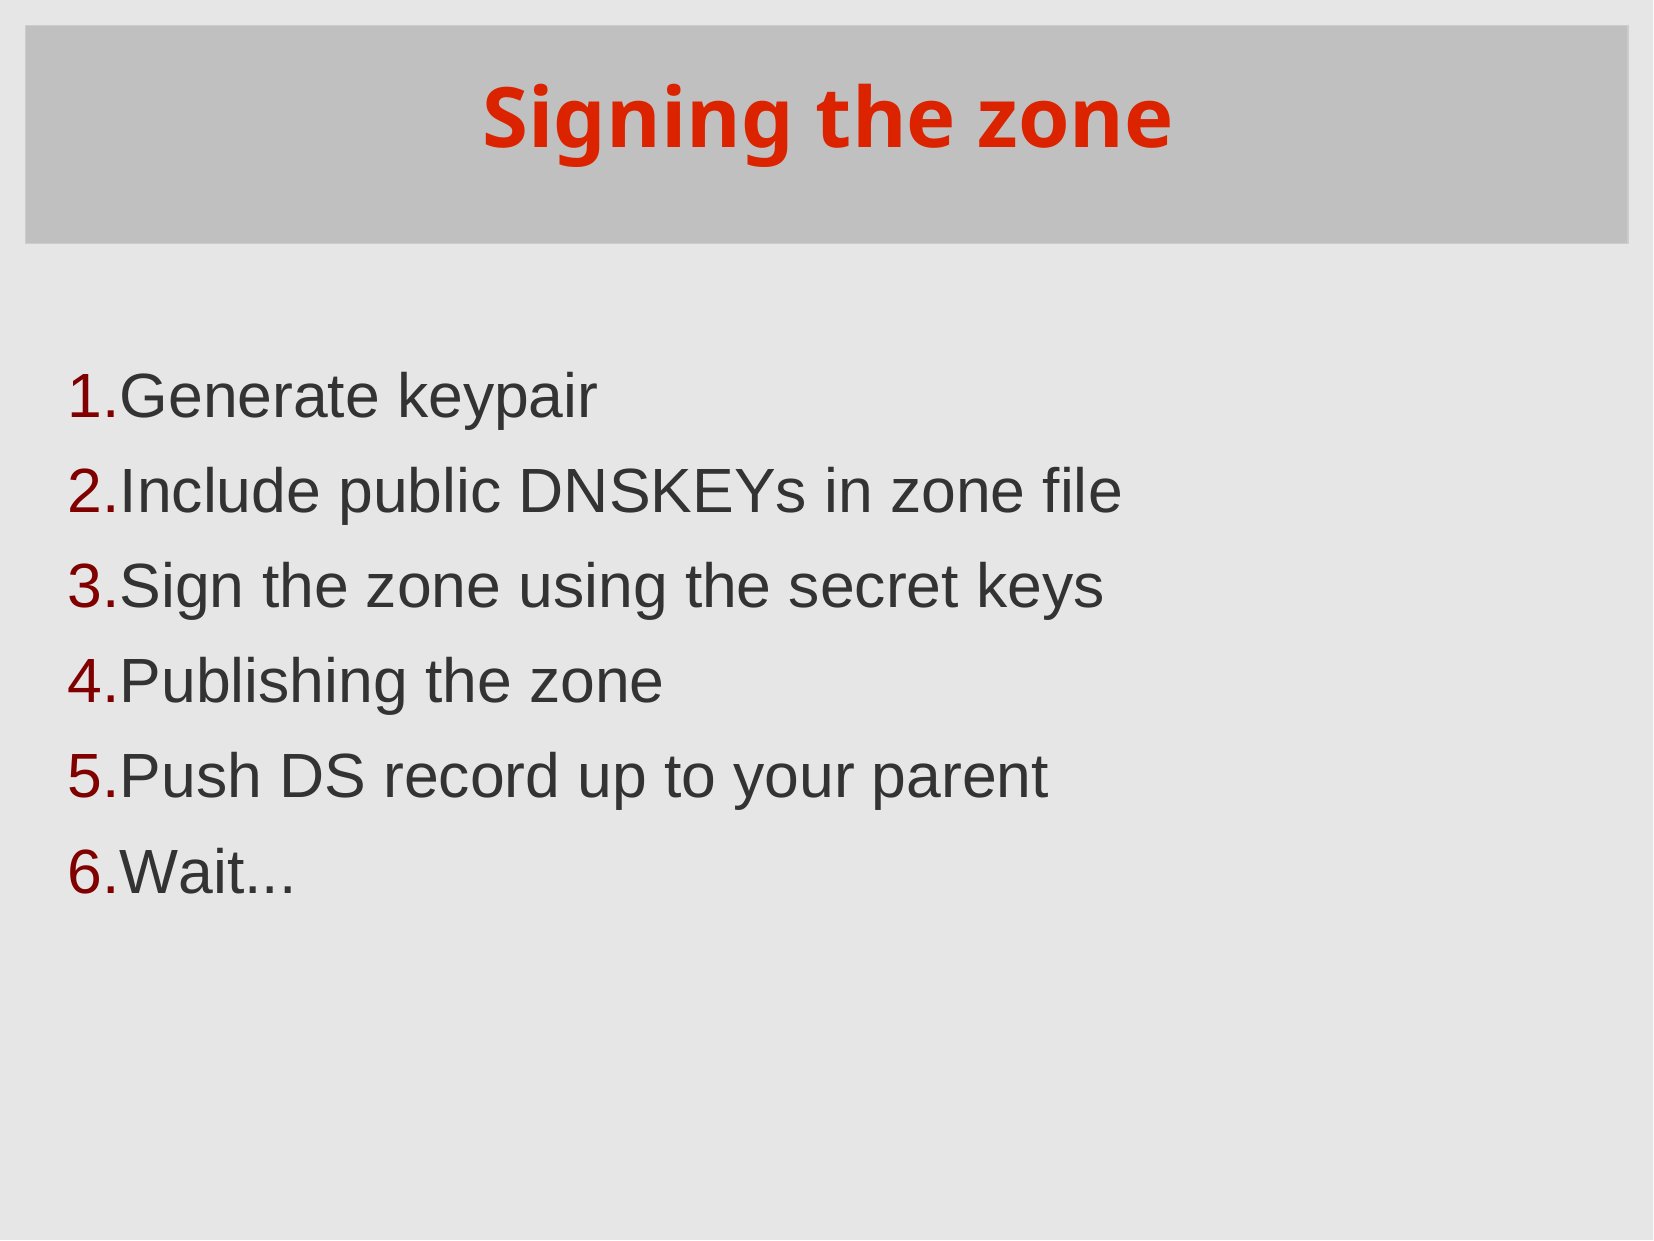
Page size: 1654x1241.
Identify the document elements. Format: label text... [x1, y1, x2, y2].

title Signing the zone [29, 53, 1628, 177]
list Generate keypair Include public DNSKEYs in zone file Sign the zone using the secret keys Publishing the zone Push DS record up to your parent Wait... [23, 353, 1565, 969]
